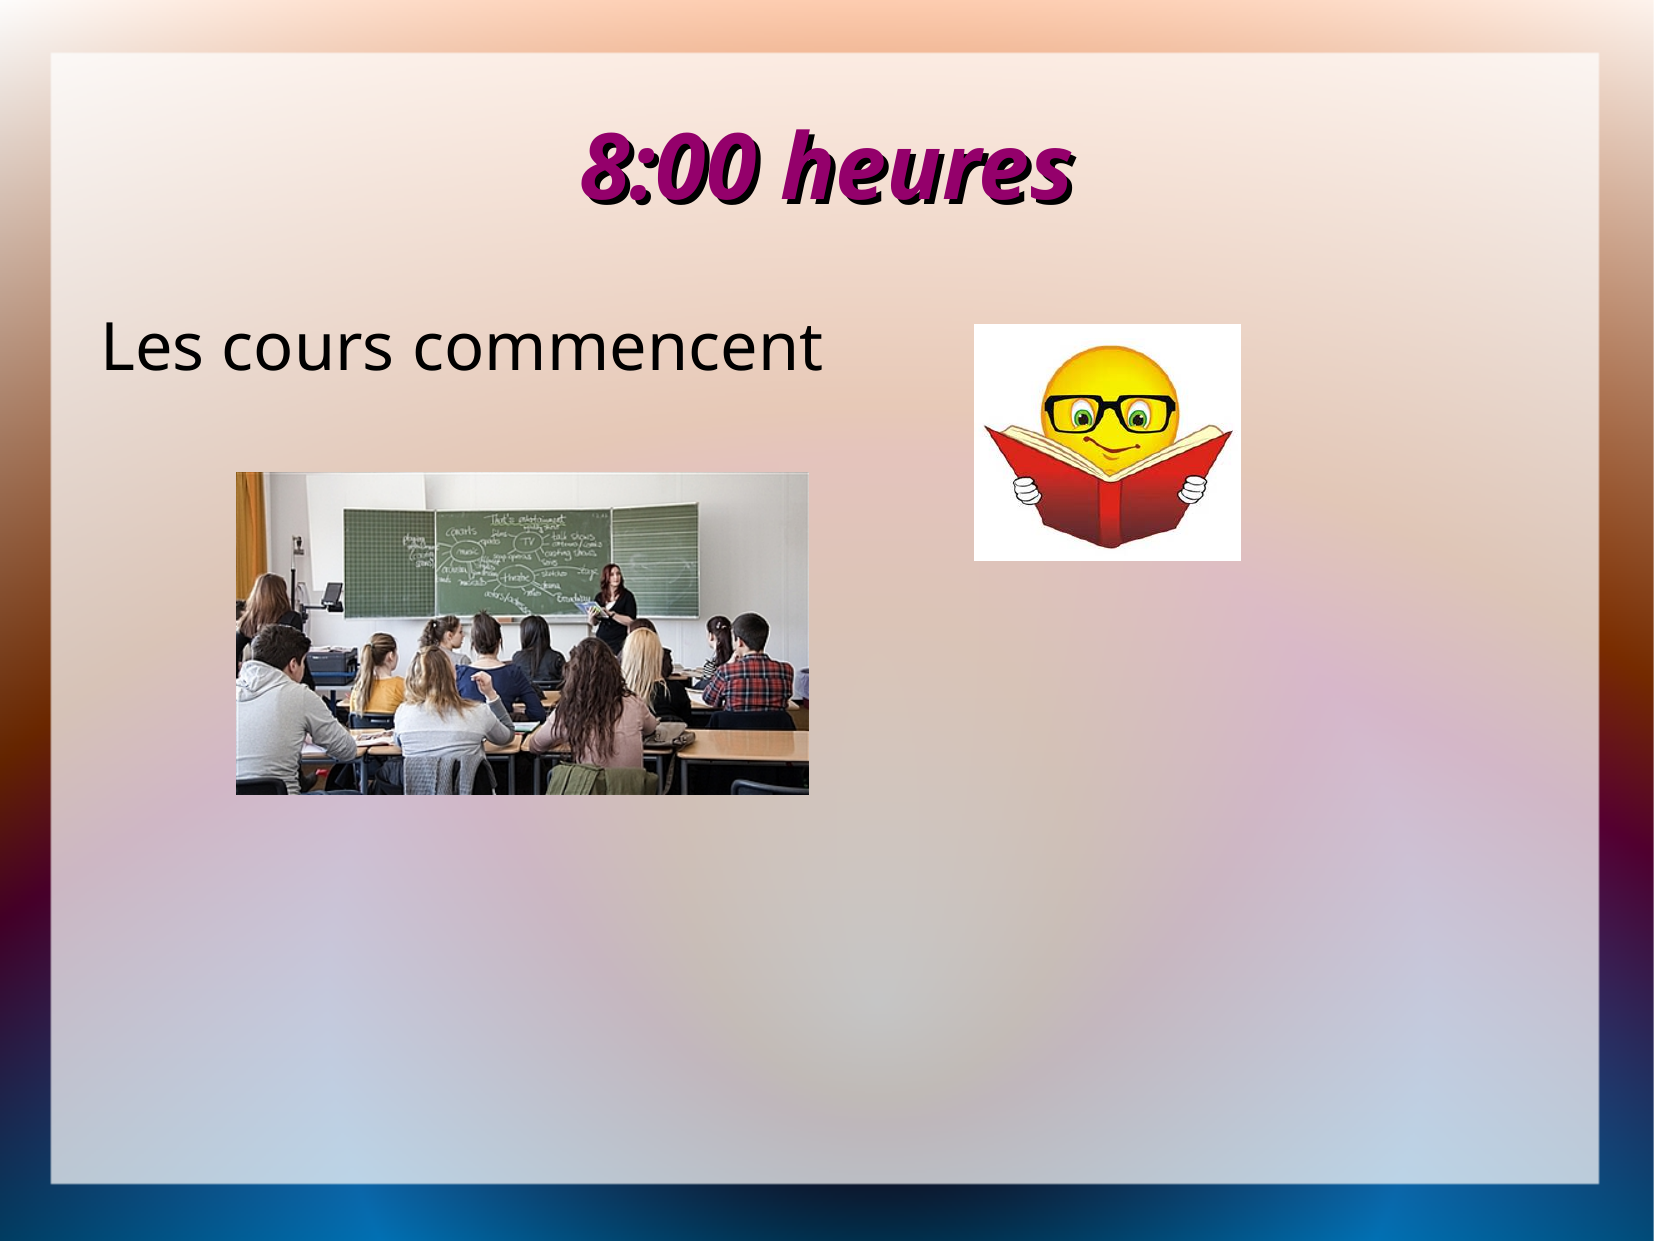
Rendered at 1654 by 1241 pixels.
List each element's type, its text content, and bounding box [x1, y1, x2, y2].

picture [0, 0, 1654, 1241]
list Les cours commencent [82, 290, 1571, 1034]
title 8:00 heures [82, 55, 1571, 263]
